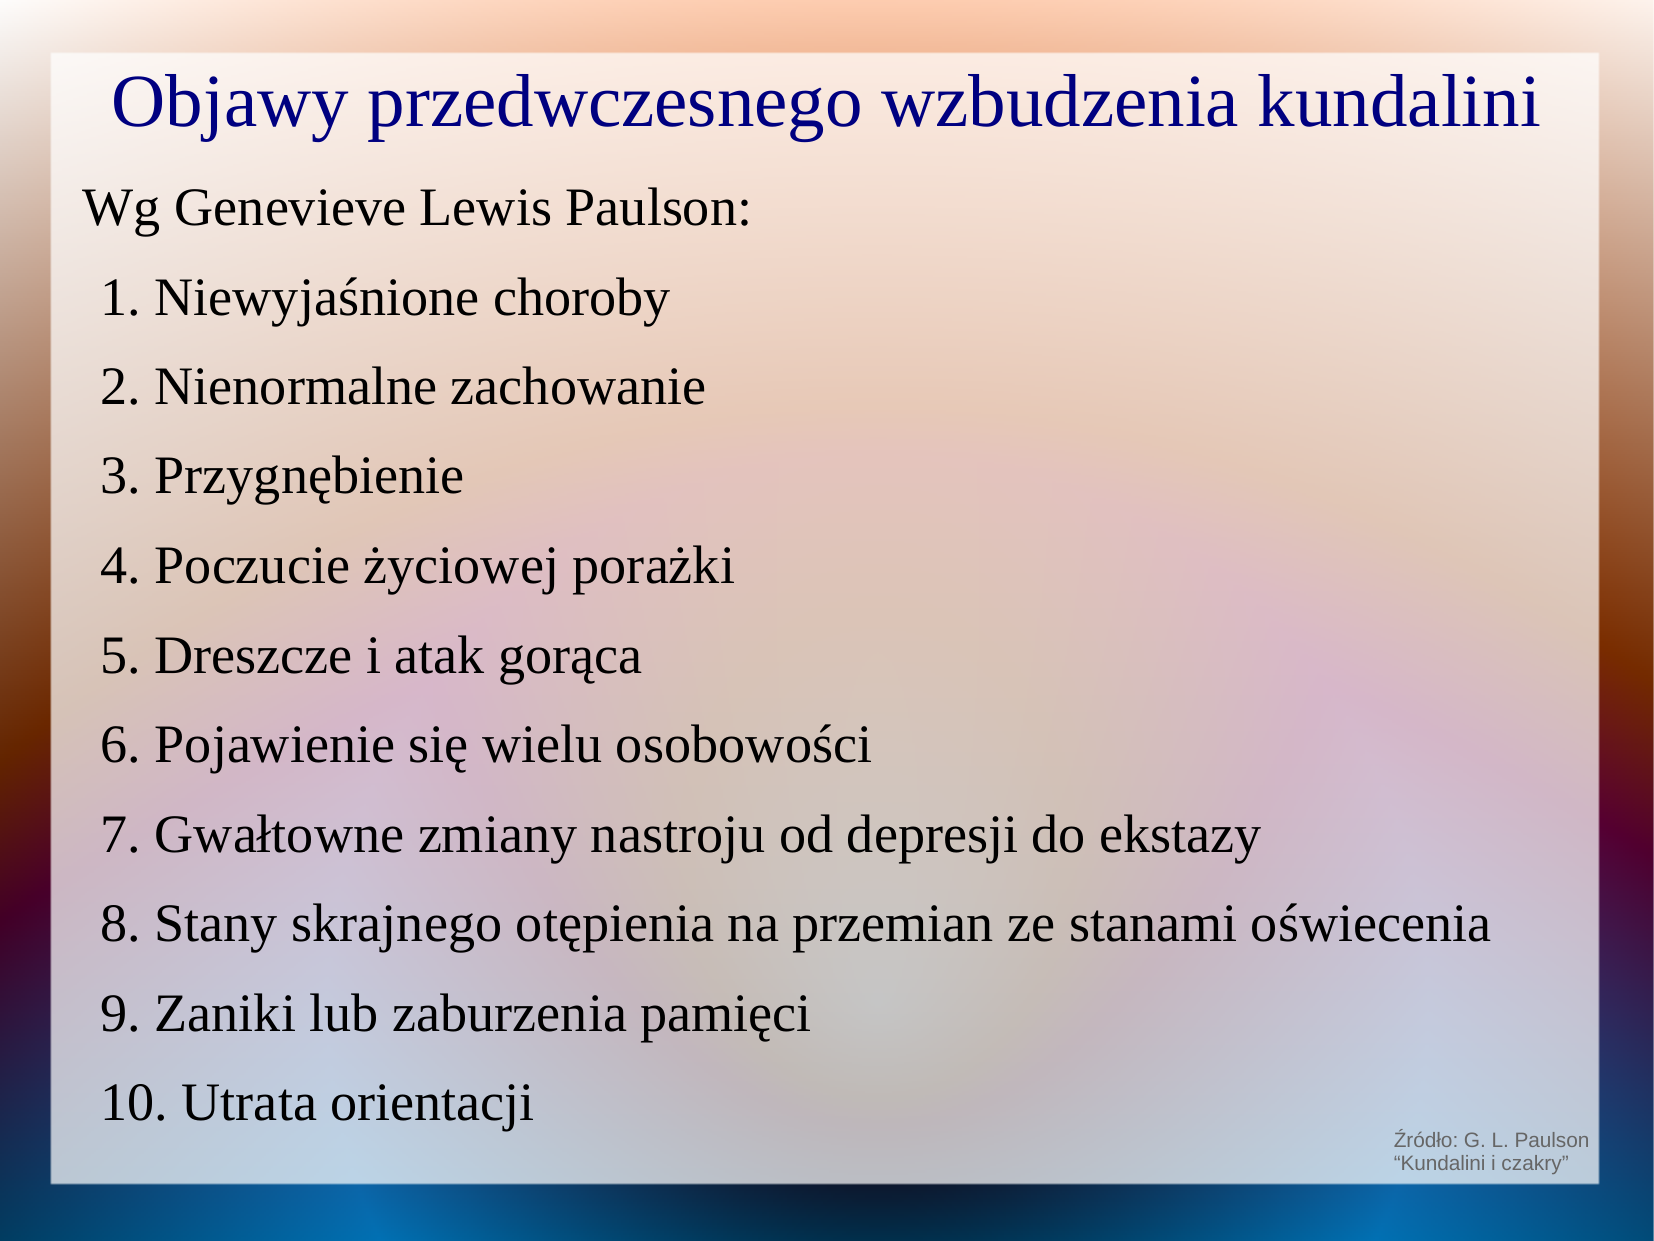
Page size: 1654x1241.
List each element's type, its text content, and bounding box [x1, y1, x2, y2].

text_box Źródło: G. L. Paulson “Kundalini i czakry” [1387, 1122, 1596, 1182]
picture [0, 0, 1654, 1241]
title Objawy przedwczesnego wzbudzenia kundalini [82, 0, 1571, 177]
list Wg Genevieve Lewis Paulson: Niewyjaśnione choroby Nienormalne zachowanie Przygnębienie Poczucie życiowej porażki Dreszcze i atak gorąca Pojawienie się wielu osobowości Gwałtowne zmiany nastroju od depresji do ekstazy Stany skrajnego otępienia na przemian ze stanami oświecenia Zaniki lub zaburzenia pamięci Utrata orientacji [82, 177, 1571, 1182]
